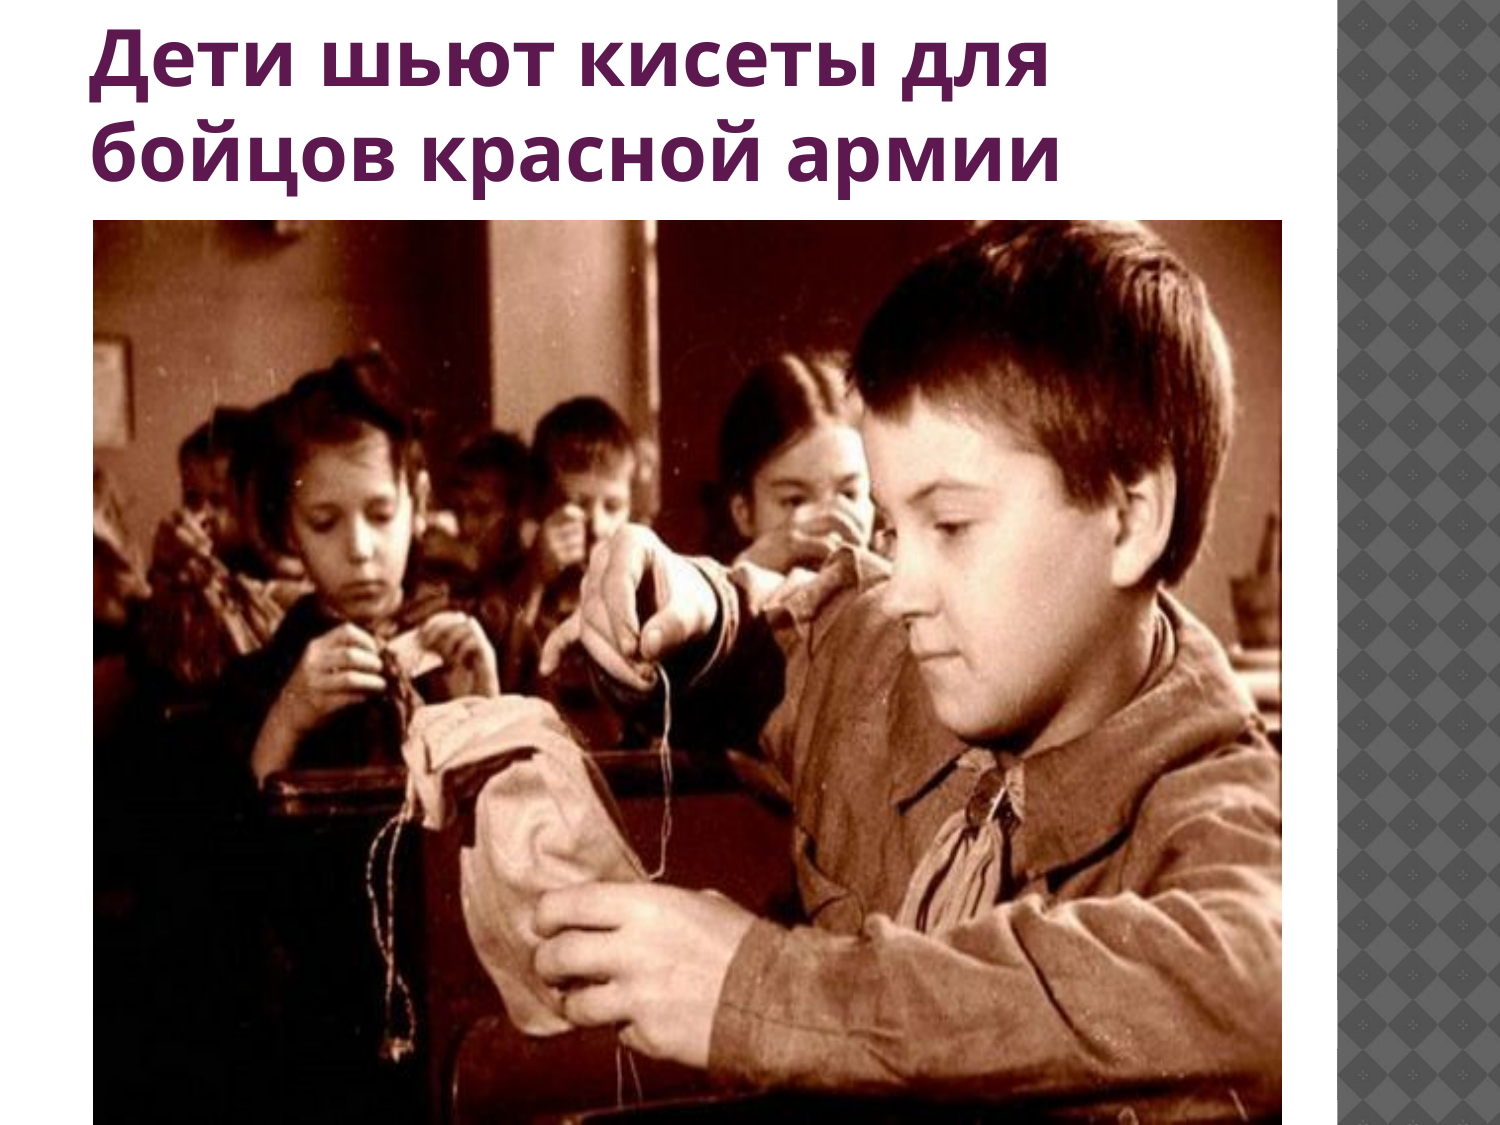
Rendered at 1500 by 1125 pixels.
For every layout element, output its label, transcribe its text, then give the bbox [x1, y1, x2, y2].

picture [93, 220, 1282, 1125]
title Дети шьют кисеты для бойцов красной армии [75, 0, 1263, 211]
